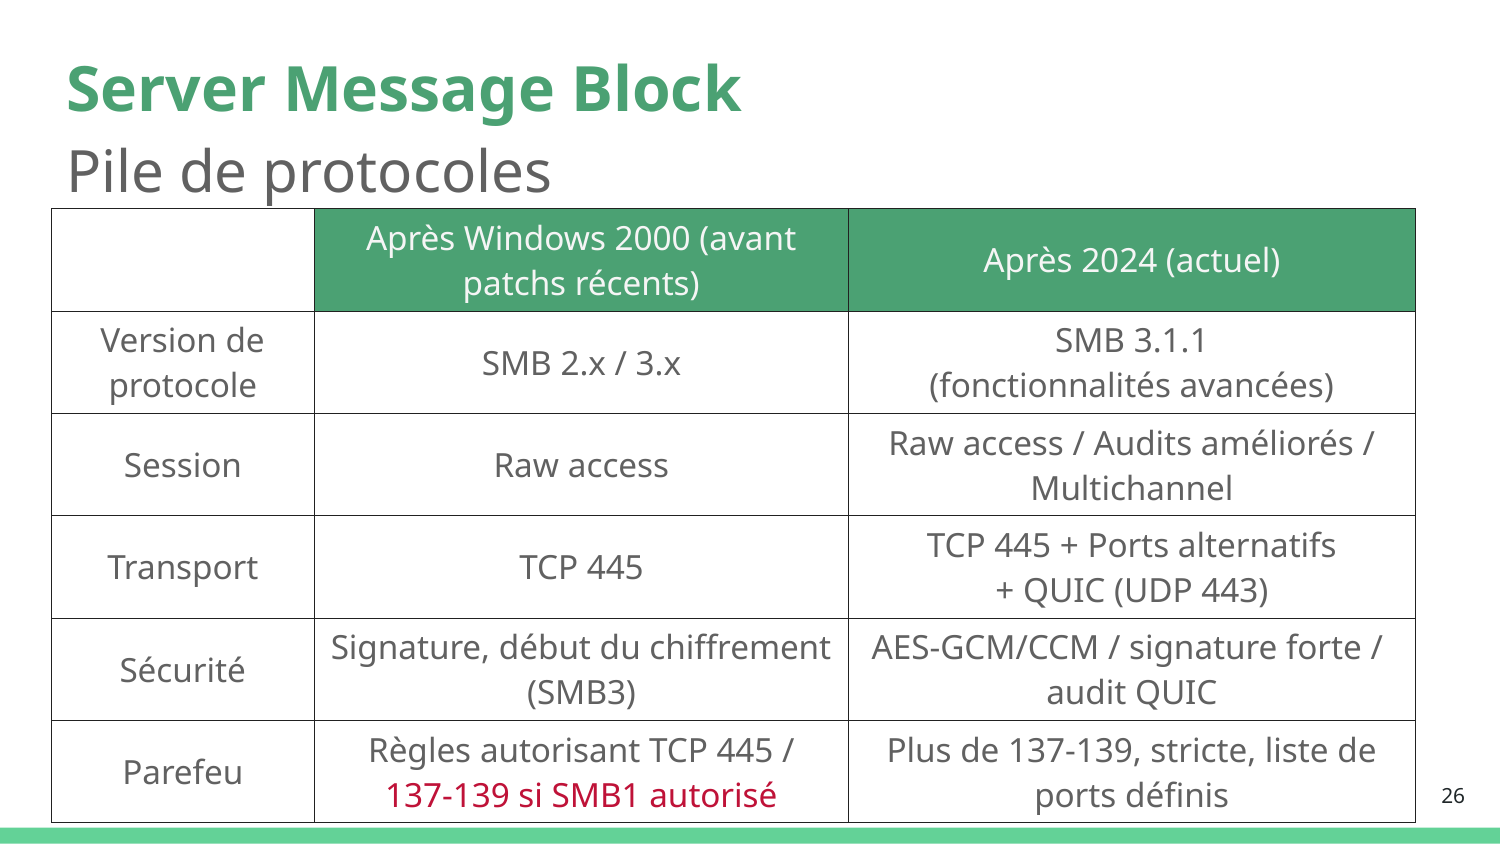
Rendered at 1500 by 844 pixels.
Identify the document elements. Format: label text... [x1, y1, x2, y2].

table_cell SMB 2.x / 3.x [315, 312, 848, 413]
table_cell Signature, début du chiffrement (SMB3) [315, 619, 848, 720]
table_header Après 2024 (actuel) [849, 209, 1415, 311]
table_cell SMB 3.1.1 (fonctionnalités avancées) [849, 312, 1415, 413]
table_cell Session [52, 414, 314, 515]
title Server Message Block [51, 23, 1449, 108]
table_cell Raw access / Audits améliorés / Multichannel [849, 414, 1415, 515]
slide_number <numéro> [1389, 764, 1480, 830]
table_cell Parefeu [52, 721, 314, 822]
list Pile de protocoles [51, 108, 1477, 231]
table_header Après Windows 2000 (avant patchs récents) [315, 209, 848, 311]
table_cell TCP 445 [315, 516, 848, 618]
table_cell Plus de 137-139, stricte, liste de ports définis [849, 721, 1415, 822]
table_header [52, 209, 314, 311]
table_cell Règles autorisant TCP 445 / 137-139 si SMB1 autorisé [315, 721, 848, 822]
table_cell AES-GCM/CCM / signature forte / audit QUIC [849, 619, 1415, 720]
table_cell Sécurité [52, 619, 314, 720]
table_cell Version de protocole [52, 312, 314, 413]
table_cell TCP 445 + Ports alternatifs + QUIC (UDP 443) [849, 516, 1415, 618]
table_cell Raw access [315, 414, 848, 515]
table_cell Transport [52, 516, 314, 618]
